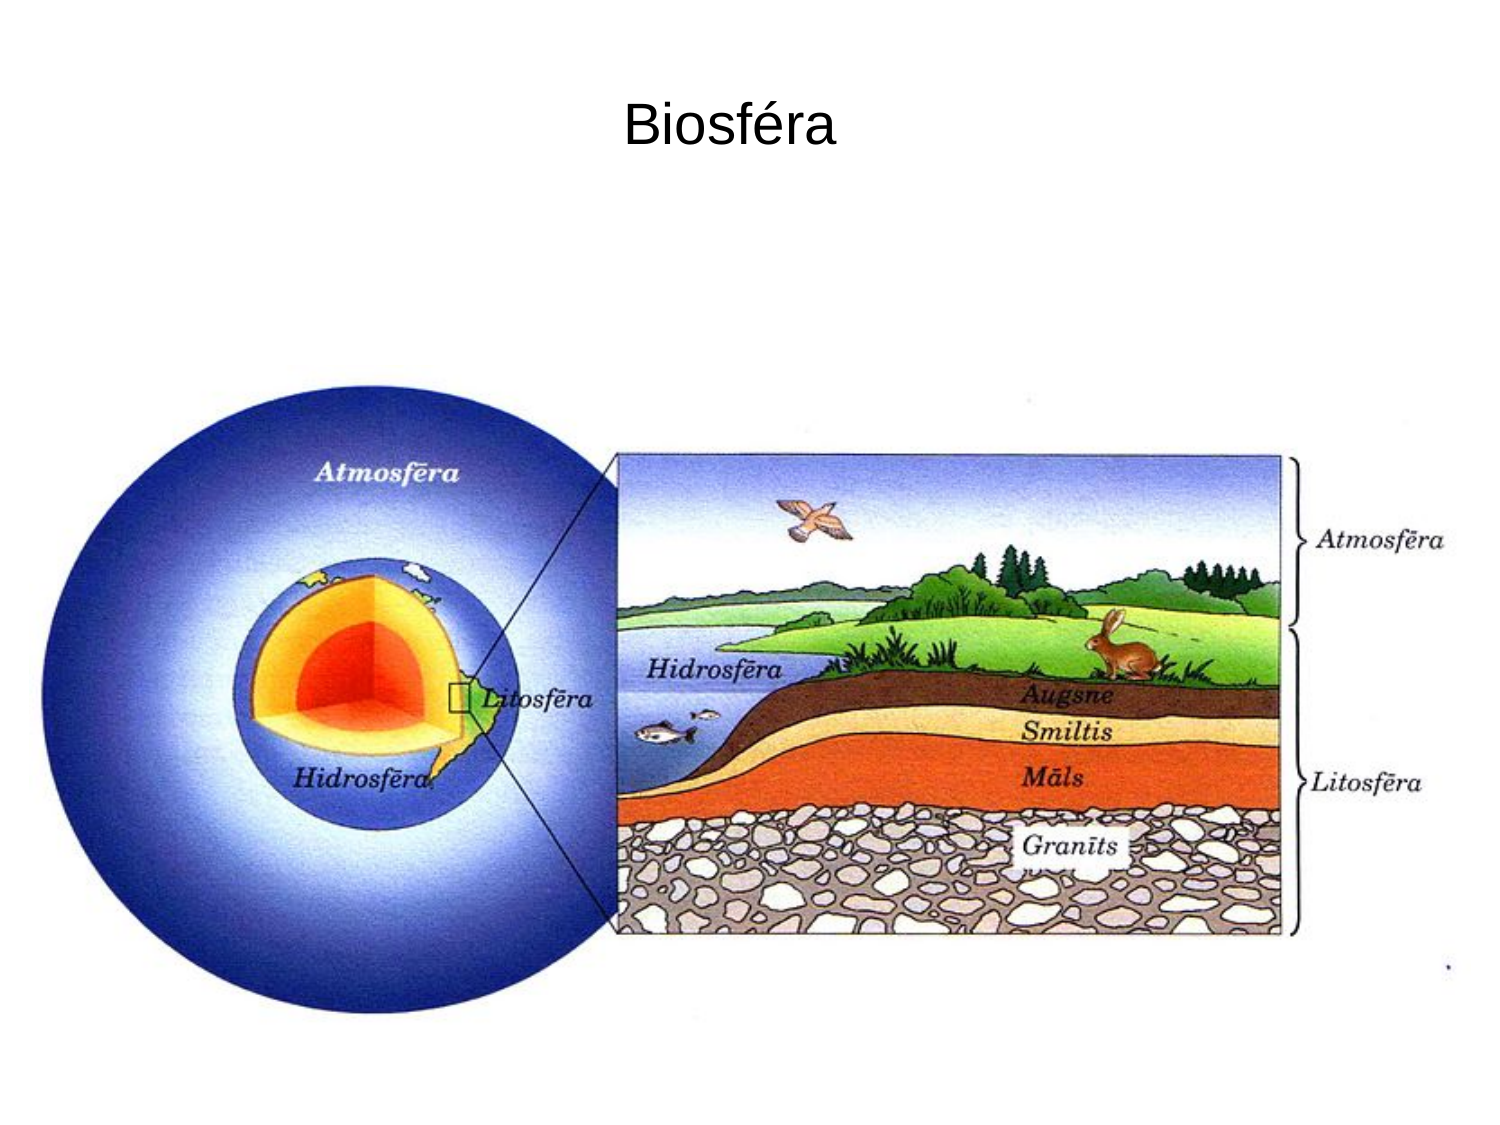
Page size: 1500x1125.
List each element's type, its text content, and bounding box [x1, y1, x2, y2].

text_box Biosféra [608, 78, 853, 164]
picture [29, 365, 1471, 1036]
